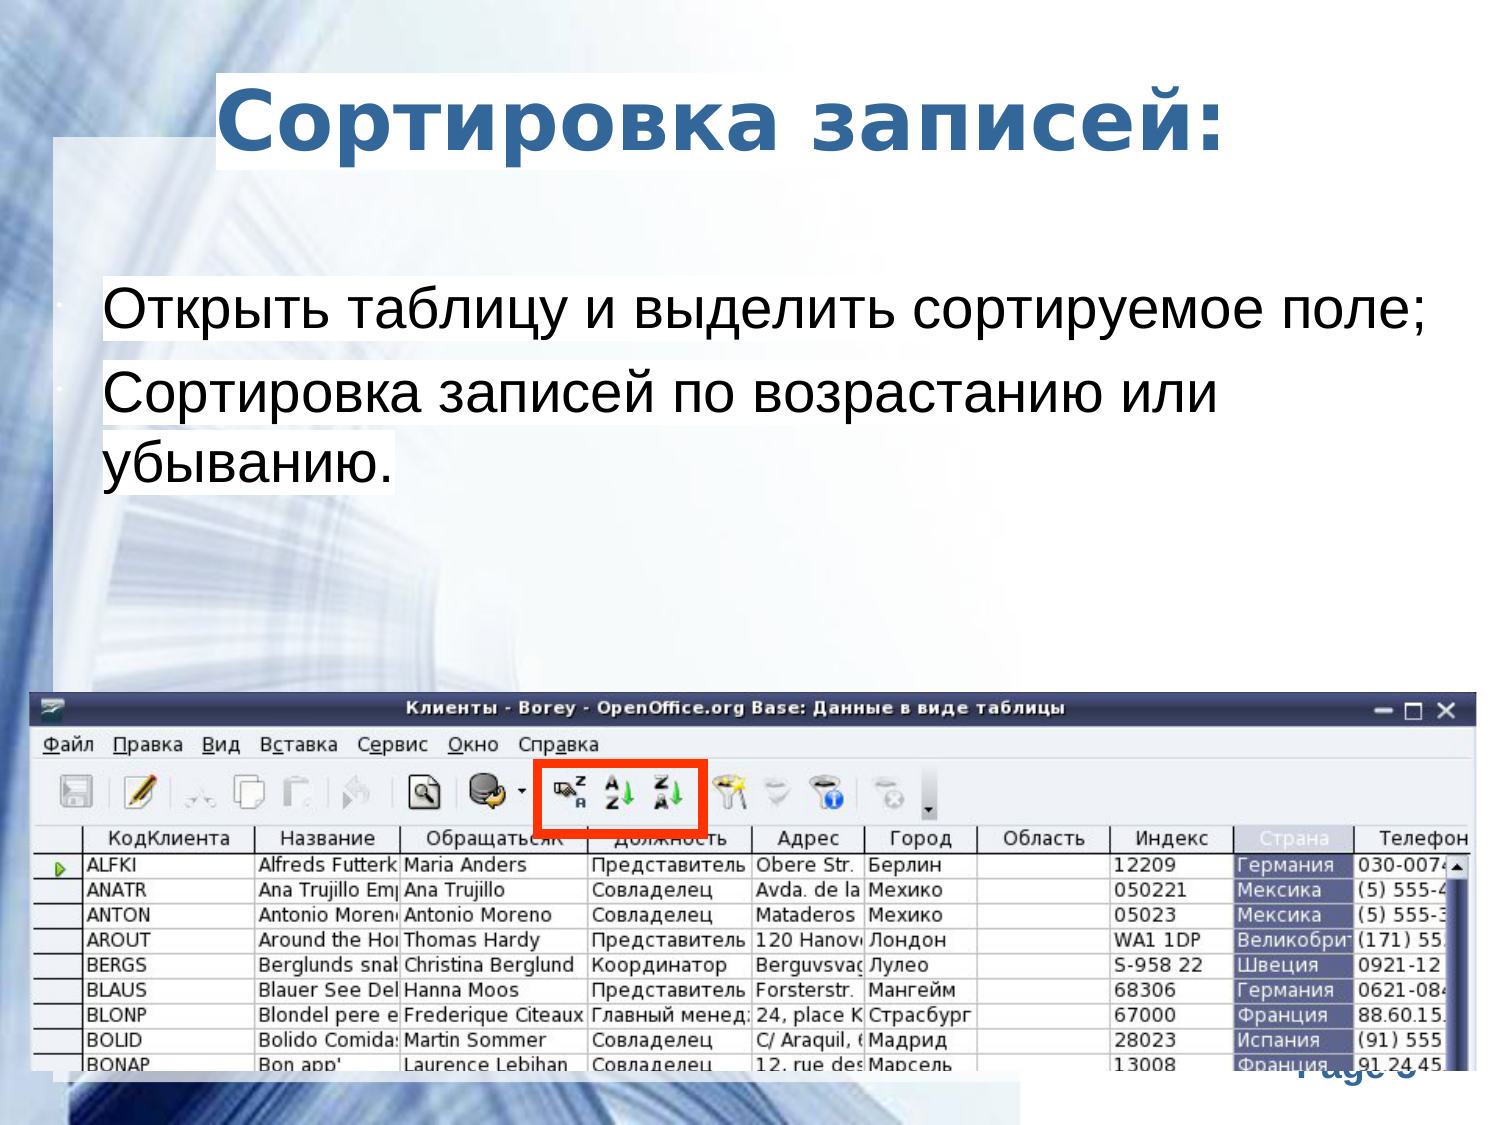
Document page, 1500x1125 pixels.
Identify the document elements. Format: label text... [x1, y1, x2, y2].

title Сортировка записей: [200, 45, 1426, 189]
list Открыть таблицу и выделить сортируемое поле; Сортировка записей по возрастанию или убыванию. [41, 262, 1447, 692]
picture [0, 0, 1500, 1125]
